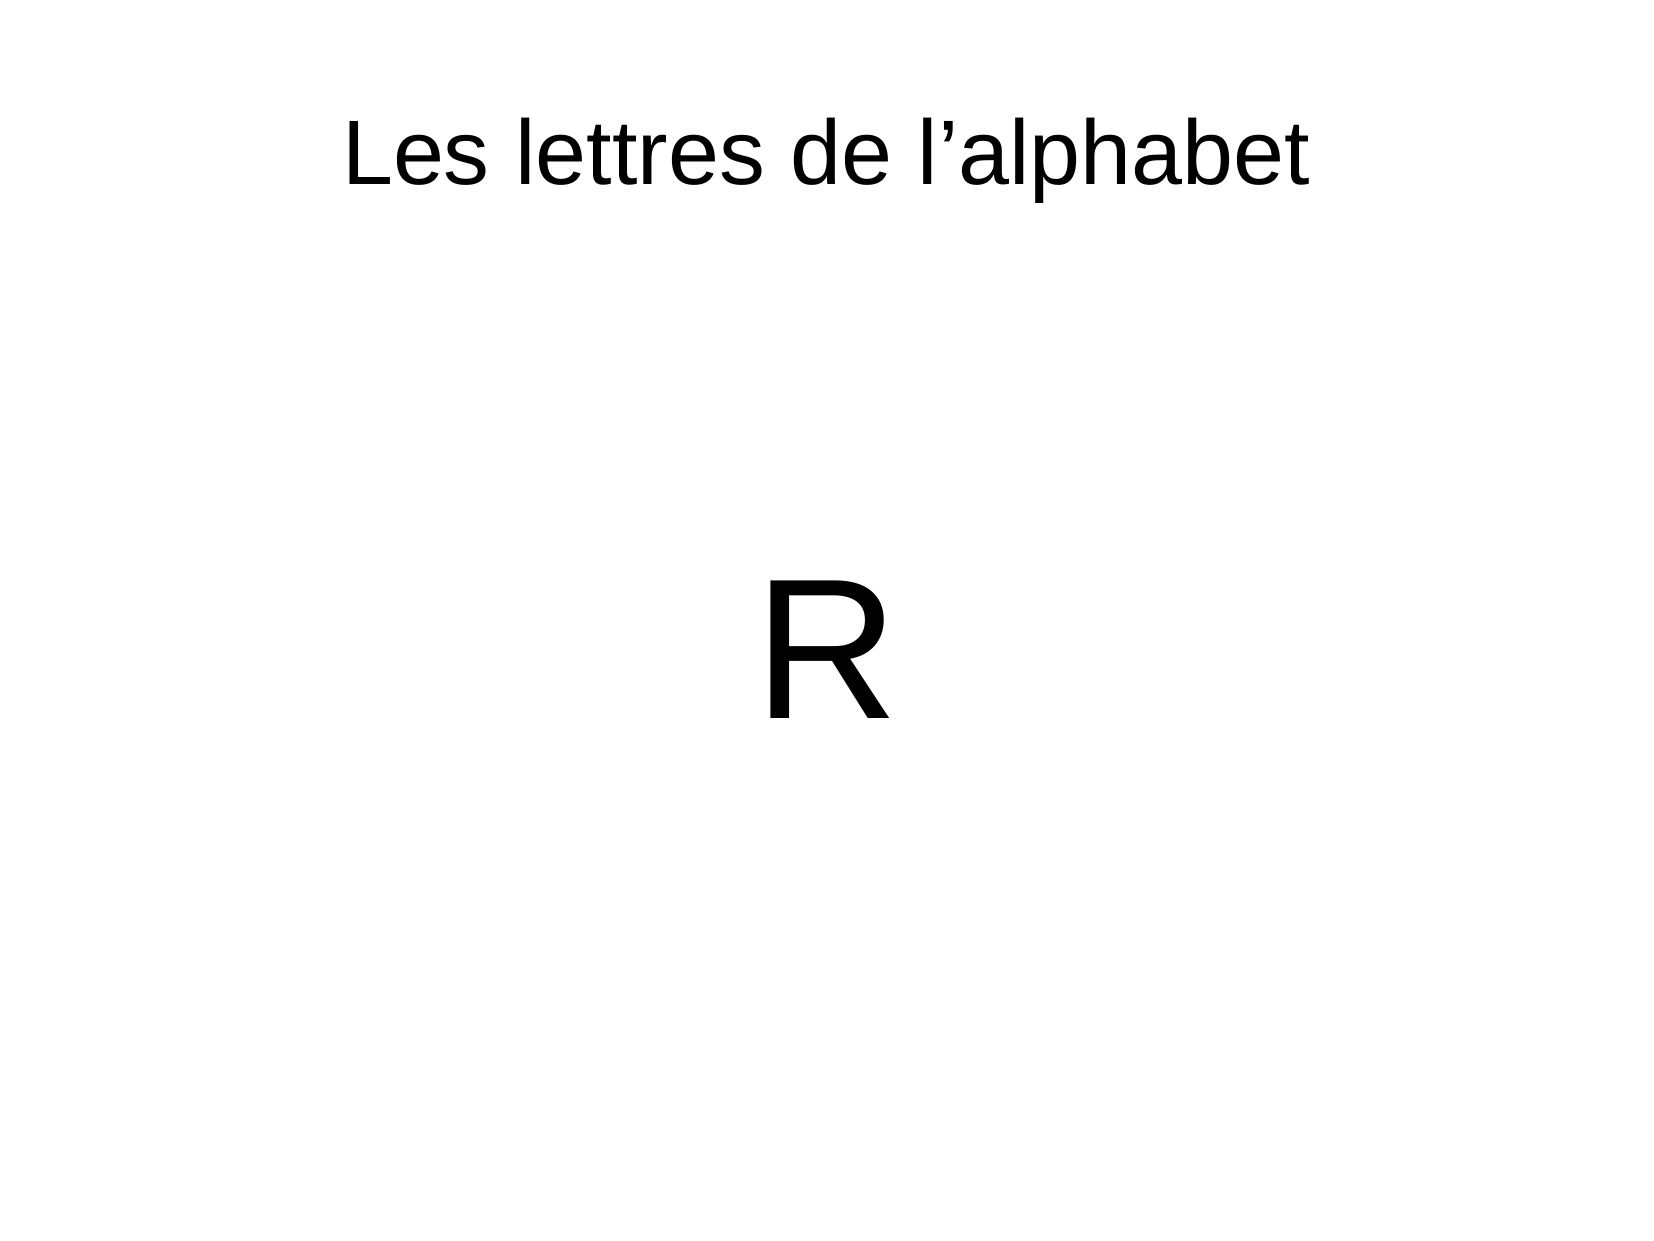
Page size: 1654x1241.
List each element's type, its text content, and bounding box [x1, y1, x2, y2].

title Les lettres de l’alphabet [82, 49, 1571, 257]
subtitle R [82, 290, 1571, 1010]
